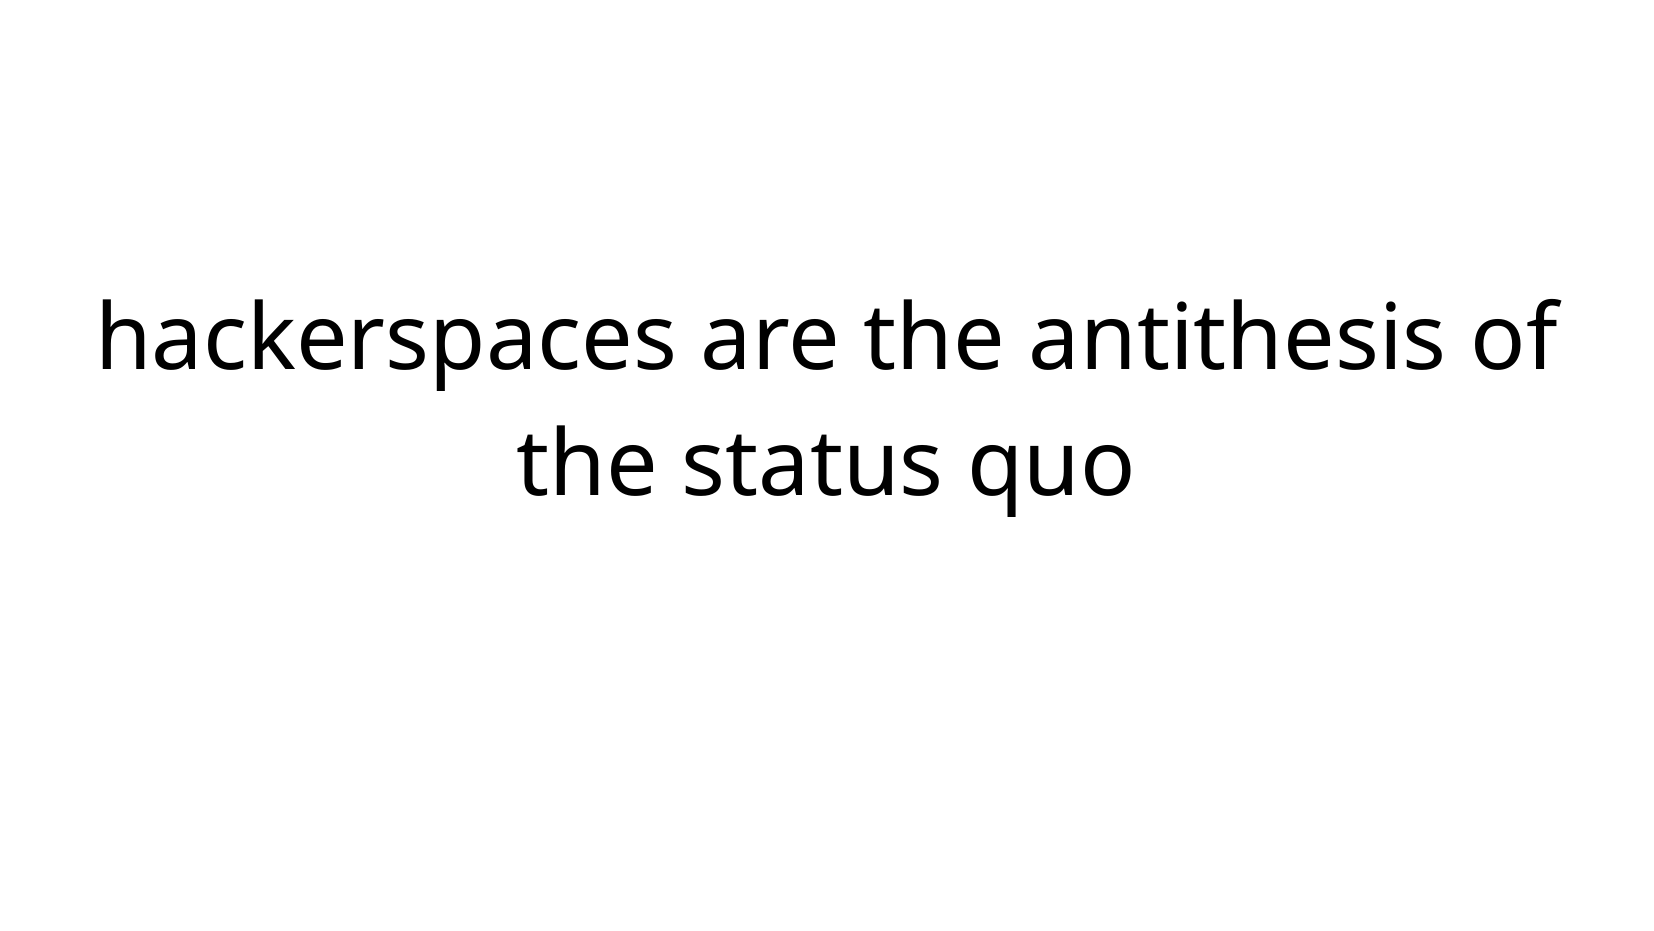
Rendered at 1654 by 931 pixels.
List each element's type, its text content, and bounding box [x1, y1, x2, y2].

subtitle hackerspaces are the antithesis of the status quo [82, 37, 1571, 931]
